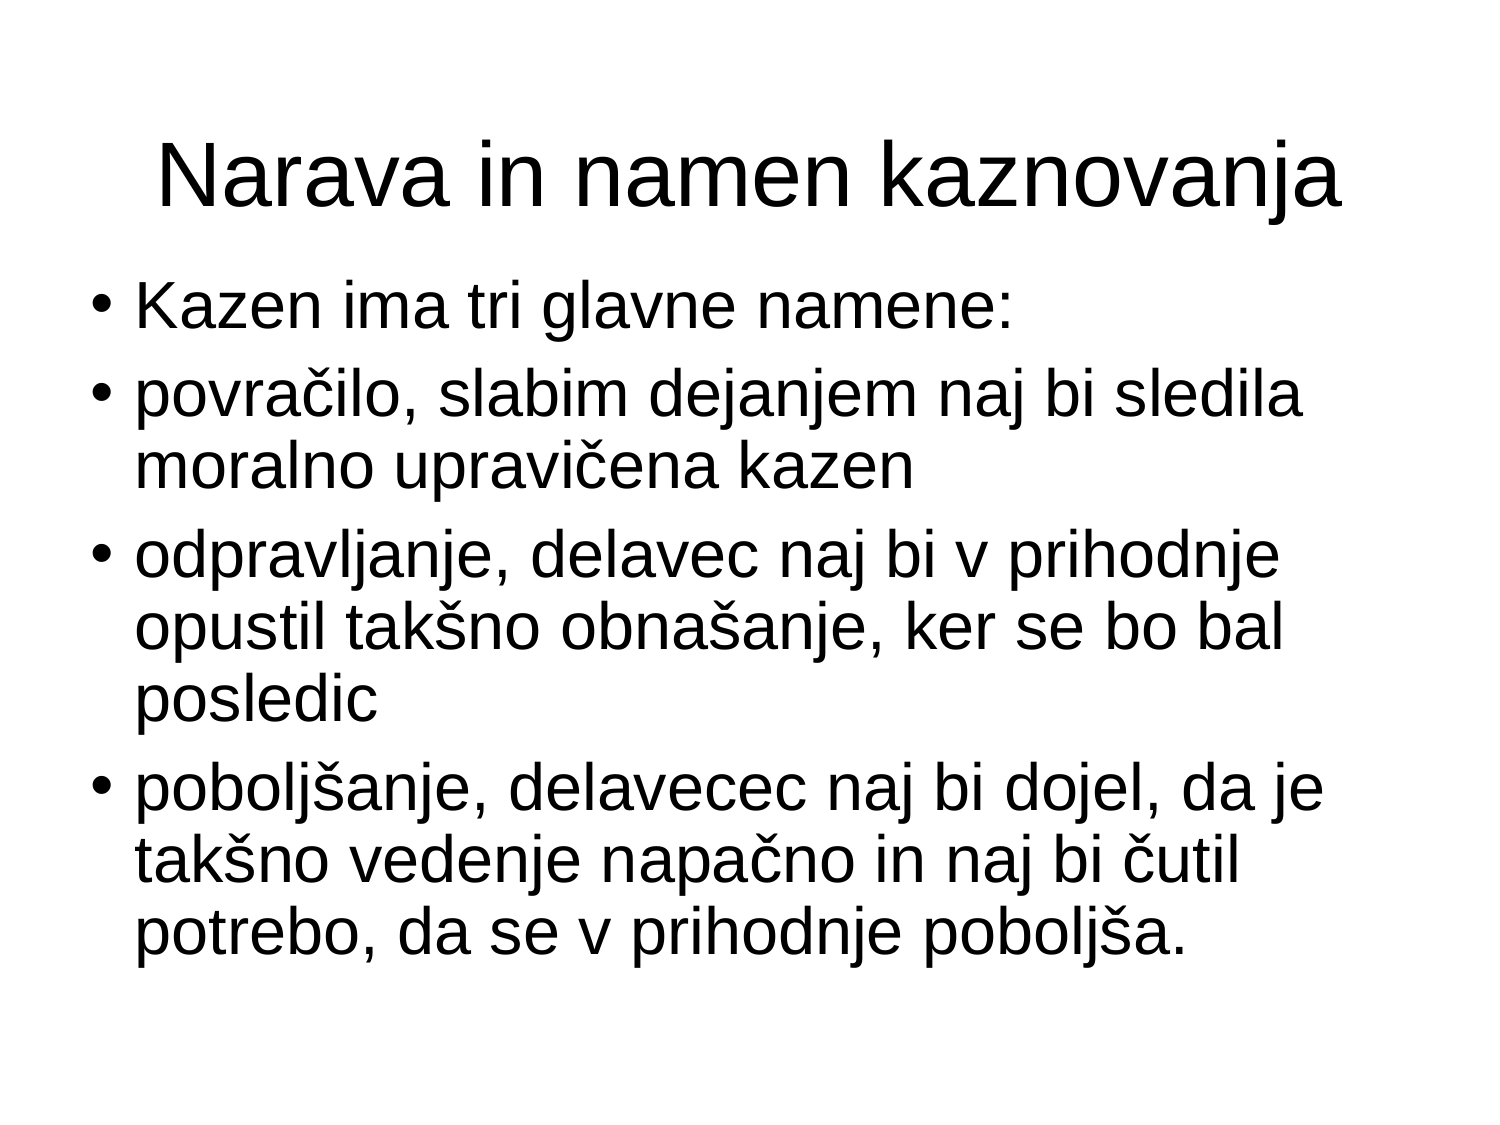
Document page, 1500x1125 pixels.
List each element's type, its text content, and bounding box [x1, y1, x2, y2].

list Kazen ima tri glavne namene: povračilo, slabim dejanjem naj bi sledila moralno upravičena kazen odpravljanje, delavec naj bi v prihodnje opustil takšno obnašanje, ker se bo bal posledic poboljšanje, delavecec naj bi dojel, da je takšno vedenje napačno in naj bi čutil potrebo, da se v prihodnje poboljša. [74, 262, 1421, 1002]
title Narava in namen kaznovanja [75, 44, 1426, 233]
